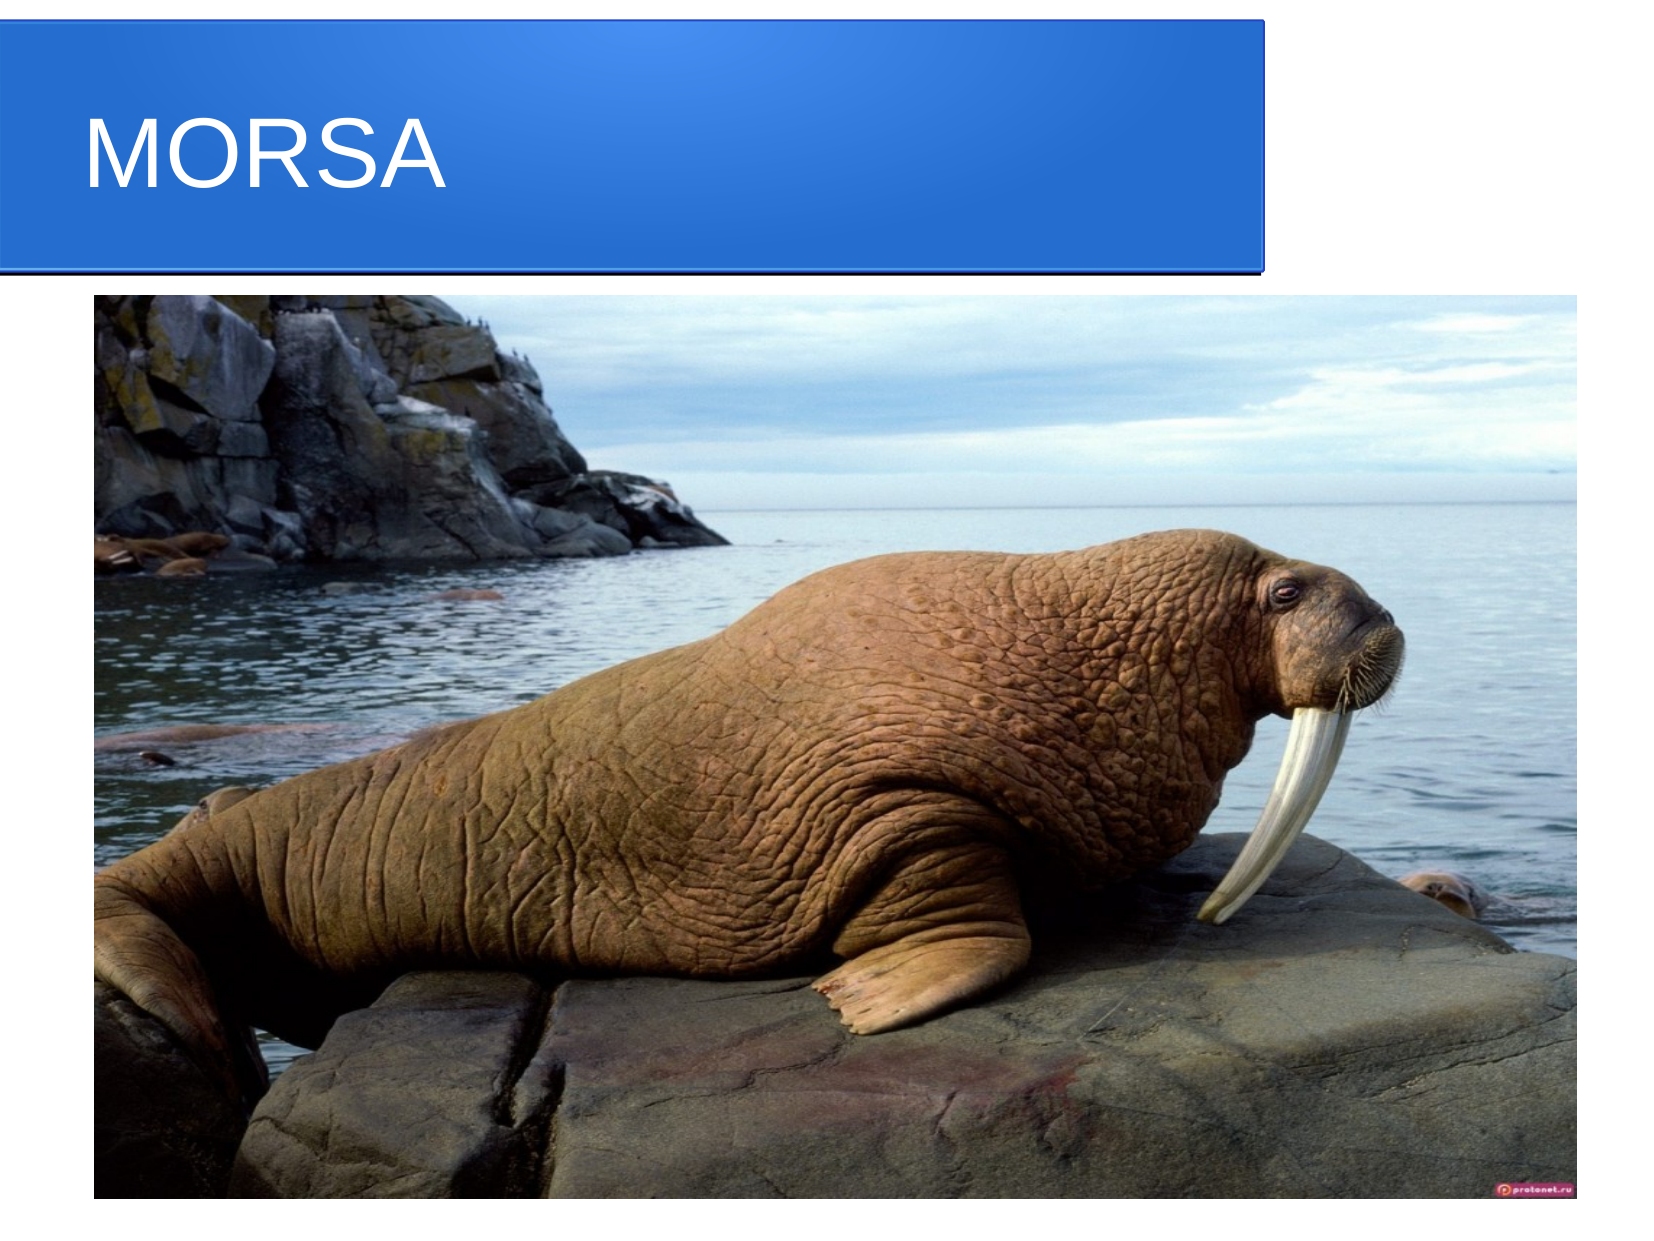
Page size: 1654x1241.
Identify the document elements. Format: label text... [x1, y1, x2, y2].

picture [94, 295, 1577, 1200]
title MORSA [82, 49, 1250, 257]
